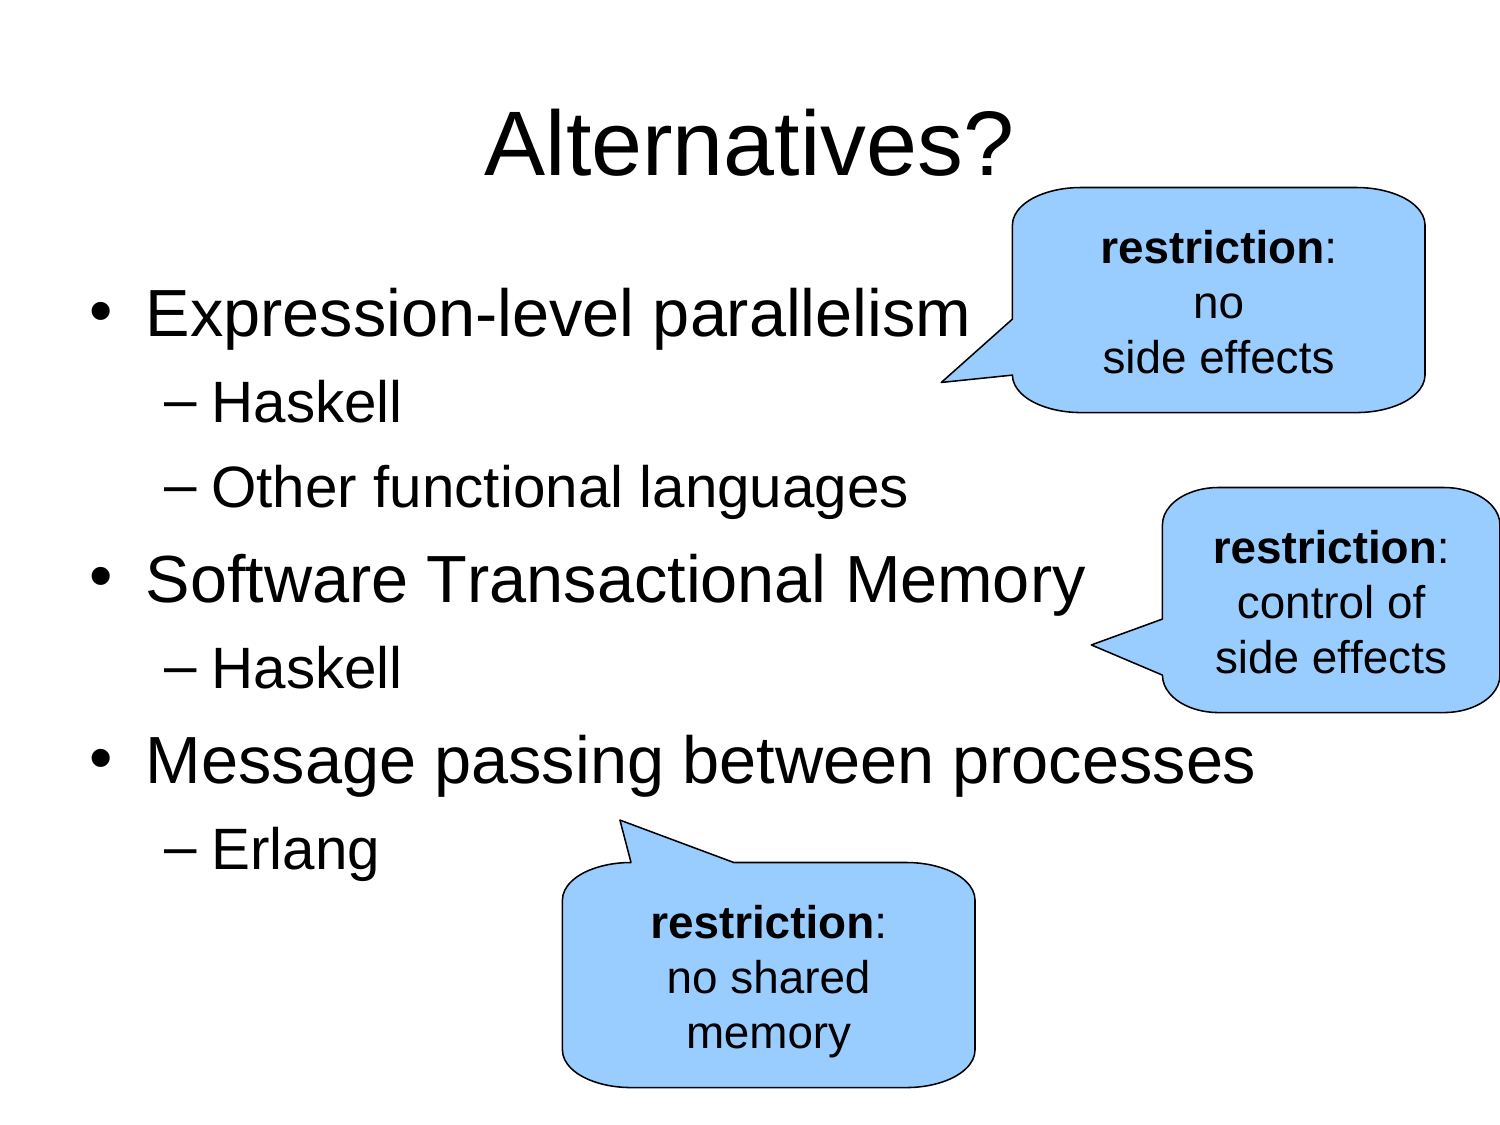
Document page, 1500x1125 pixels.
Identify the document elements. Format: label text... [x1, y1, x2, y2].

text_box restriction: control of side effects [1091, 487, 1500, 713]
text_box restriction: no shared memory [562, 820, 976, 1088]
title Alternatives? [75, 45, 1426, 233]
list Expression-level parallelism Haskell Other functional languages Software Transactional Memory Haskell Message passing between processes Erlang [75, 262, 1426, 1005]
text_box restriction: no side effects [941, 187, 1426, 413]
